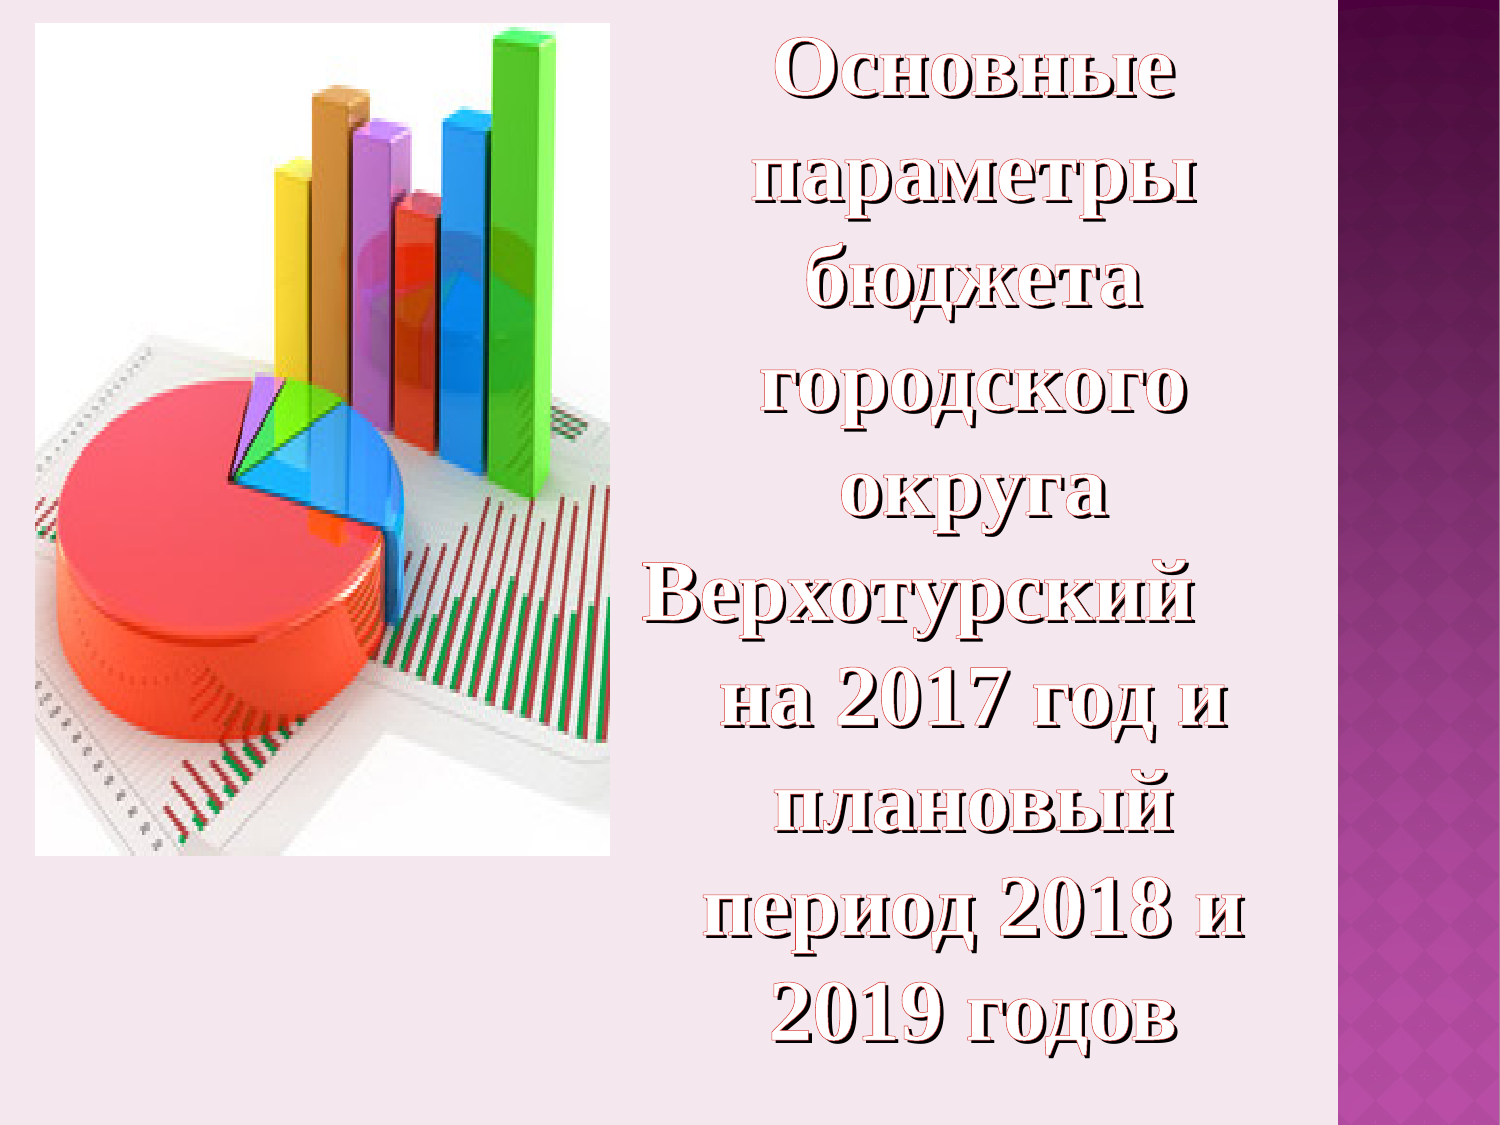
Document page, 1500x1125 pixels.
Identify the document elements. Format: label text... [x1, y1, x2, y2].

picture [35, 23, 610, 856]
text_box Основные параметры бюджета городского округа Верхотурский на 2017 год и плановый период 2018 и 2019 годов [609, 0, 1336, 1065]
